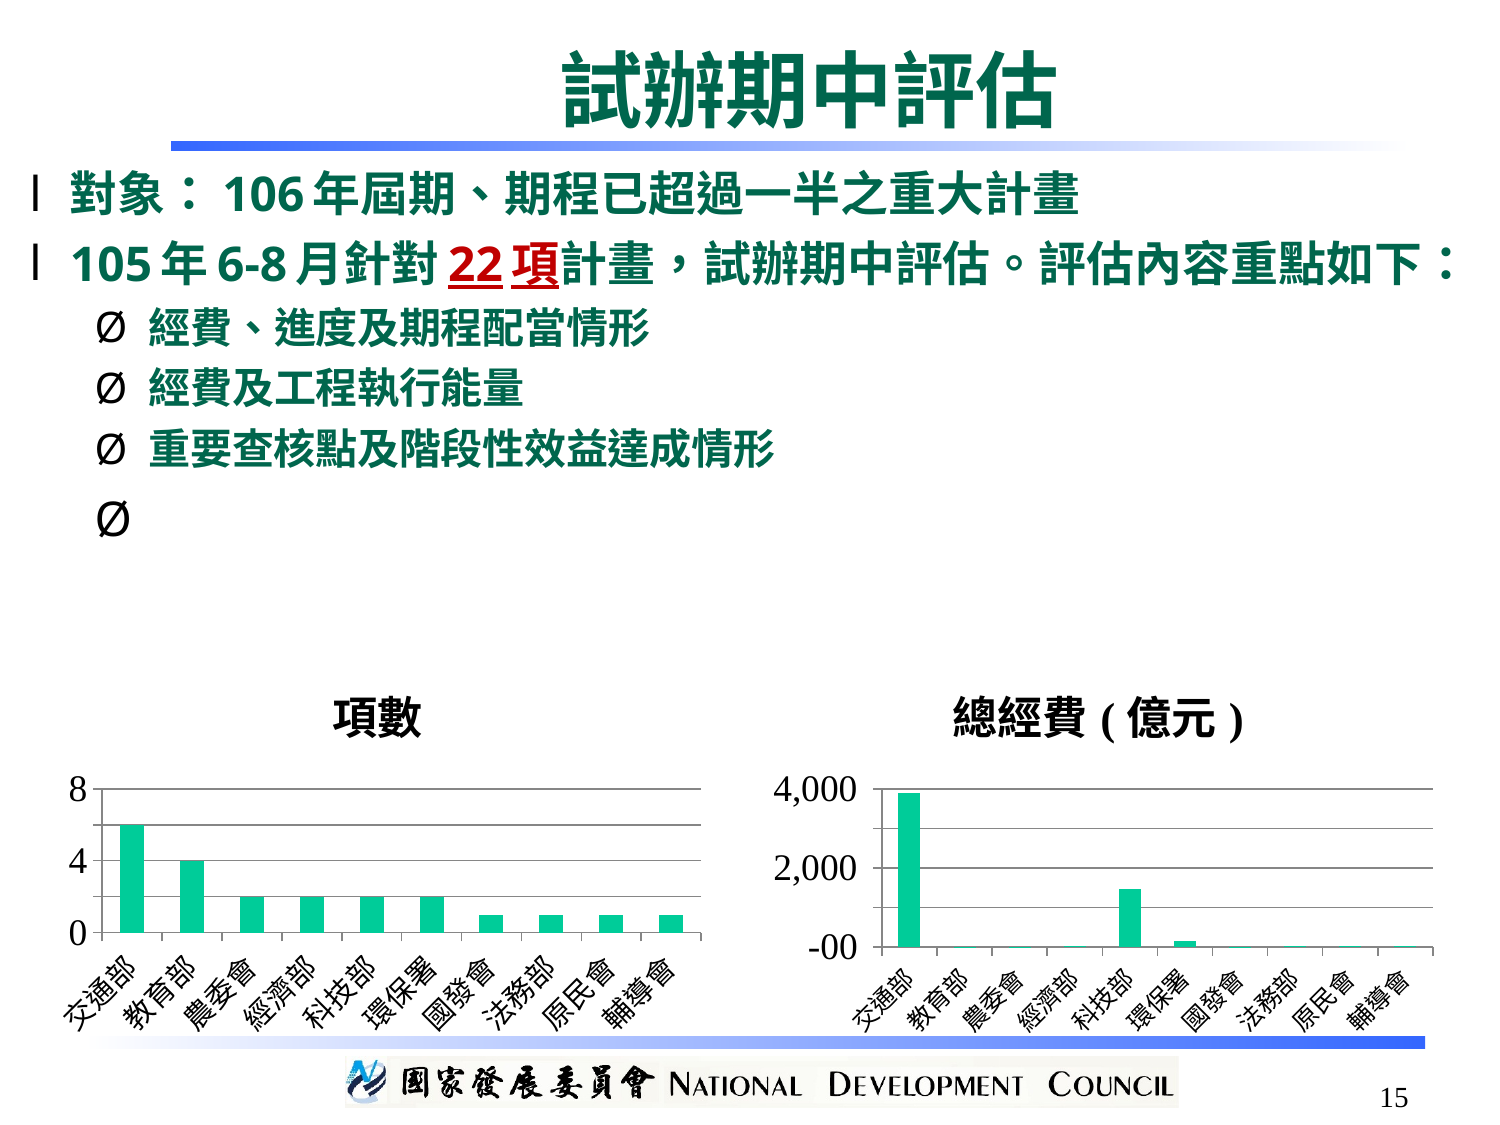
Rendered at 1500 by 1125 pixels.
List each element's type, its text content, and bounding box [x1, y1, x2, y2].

list 對象：106年屆期、期程已超過一半之重大計畫 105年6-8月針對22項計畫，試辦期中評估。評估內容重點如下： 經費、進度及期程配當情形 經費及工程執行能量 重要查核點及階段性效益達成情形 [29, 163, 1490, 495]
text_box 15 [1364, 1070, 1490, 1106]
title 試辦期中評估 [171, 31, 1447, 141]
chart [41, 656, 715, 1047]
chart [750, 656, 1447, 1047]
